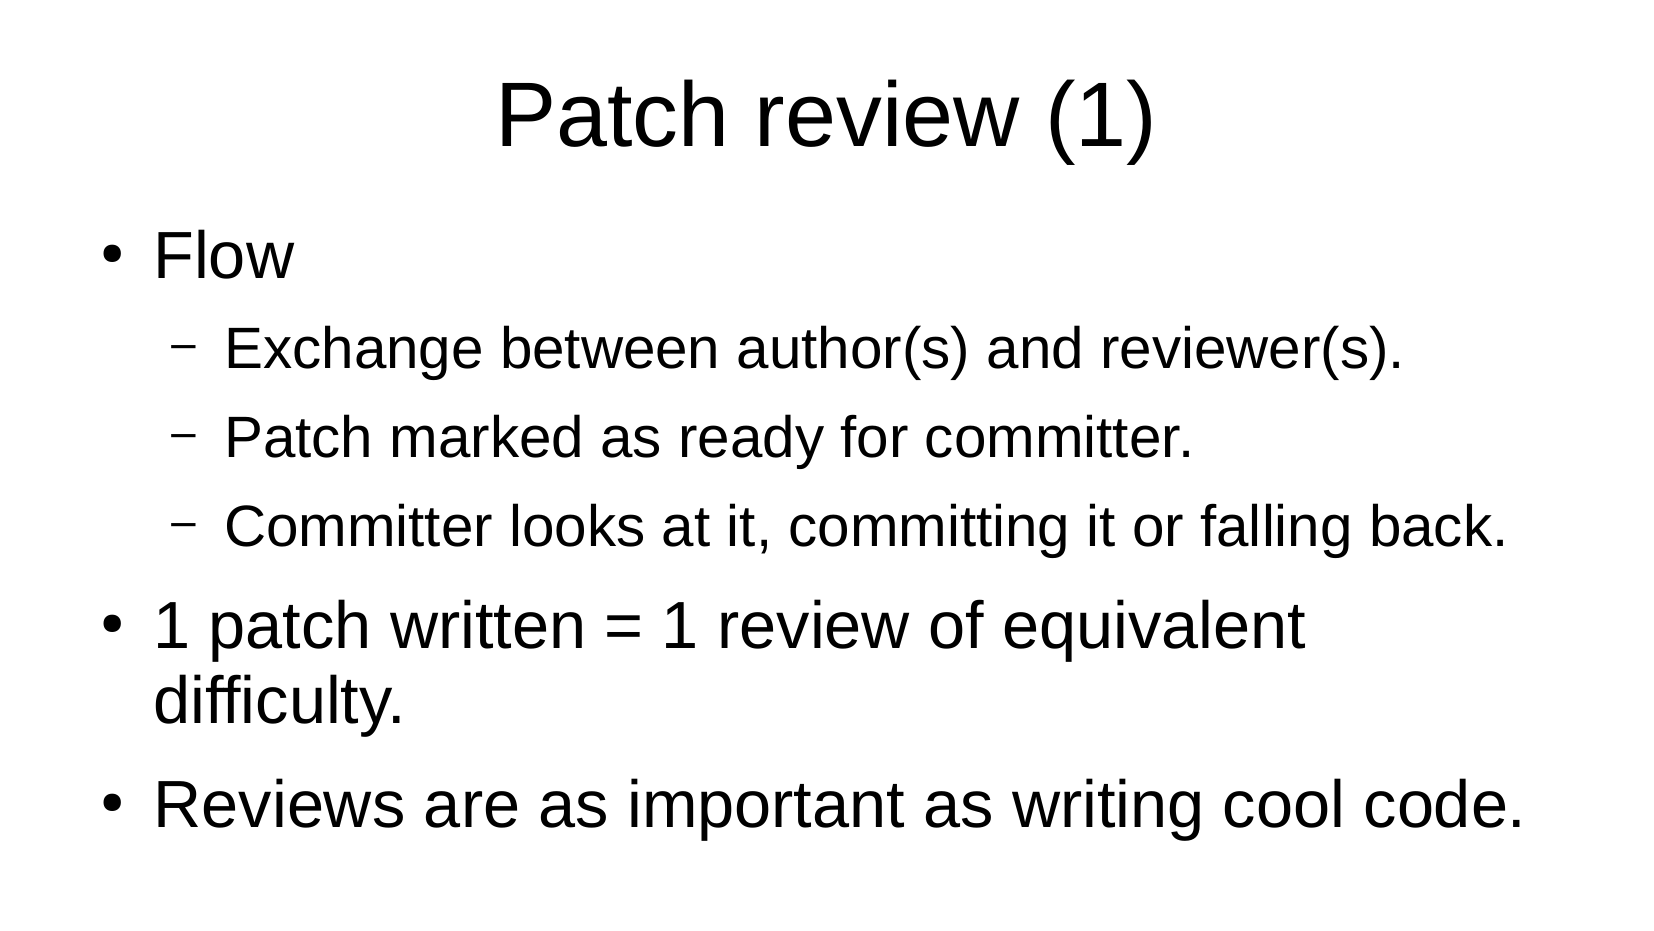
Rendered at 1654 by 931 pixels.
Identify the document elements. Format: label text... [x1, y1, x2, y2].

list Flow Exchange between author(s) and reviewer(s). Patch marked as ready for committer. Committer looks at it, committing it or falling back. 1 patch written = 1 review of equivalent difficulty. Reviews are as important as writing cool code. [82, 217, 1571, 856]
title Patch review (1) [82, 37, 1571, 193]
